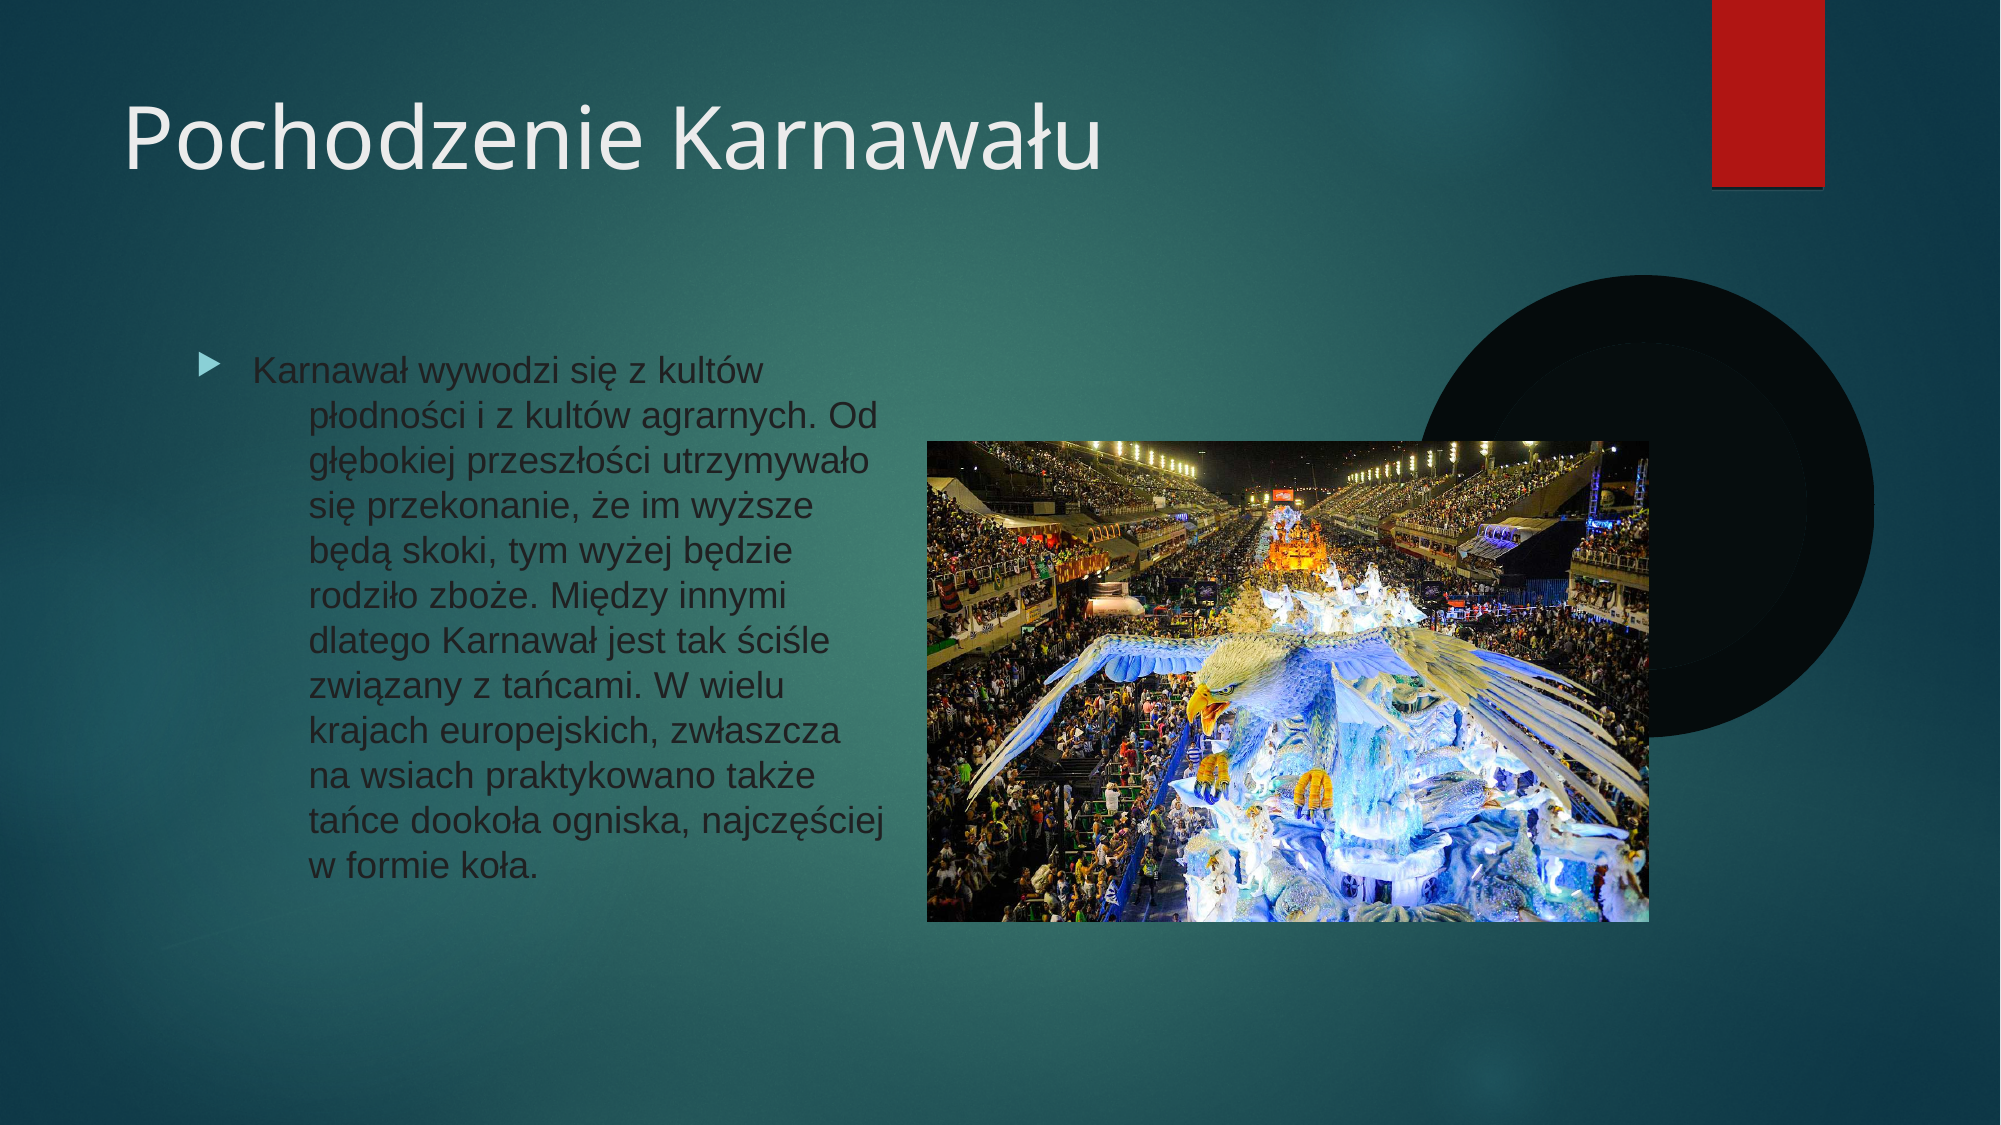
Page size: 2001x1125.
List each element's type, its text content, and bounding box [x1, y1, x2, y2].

list Karnawał wywodzi się z kultów płodności i z kultów agrarnych. Od głębokiej przeszłości utrzymywało się przekonanie, że im wyższe będą skoki, tym wyżej będzie rodziło zboże. Między innymi dlatego Karnawał jest tak ściśle związany z tańcami. W wielu krajach europejskich, zwłaszcza na wsiach praktykowano także tańce dookoła ogniska, najczęściej w formie koła. [181, 338, 903, 1027]
title Pochodzenie Karnawału [106, 74, 1649, 305]
picture [927, 441, 1649, 922]
